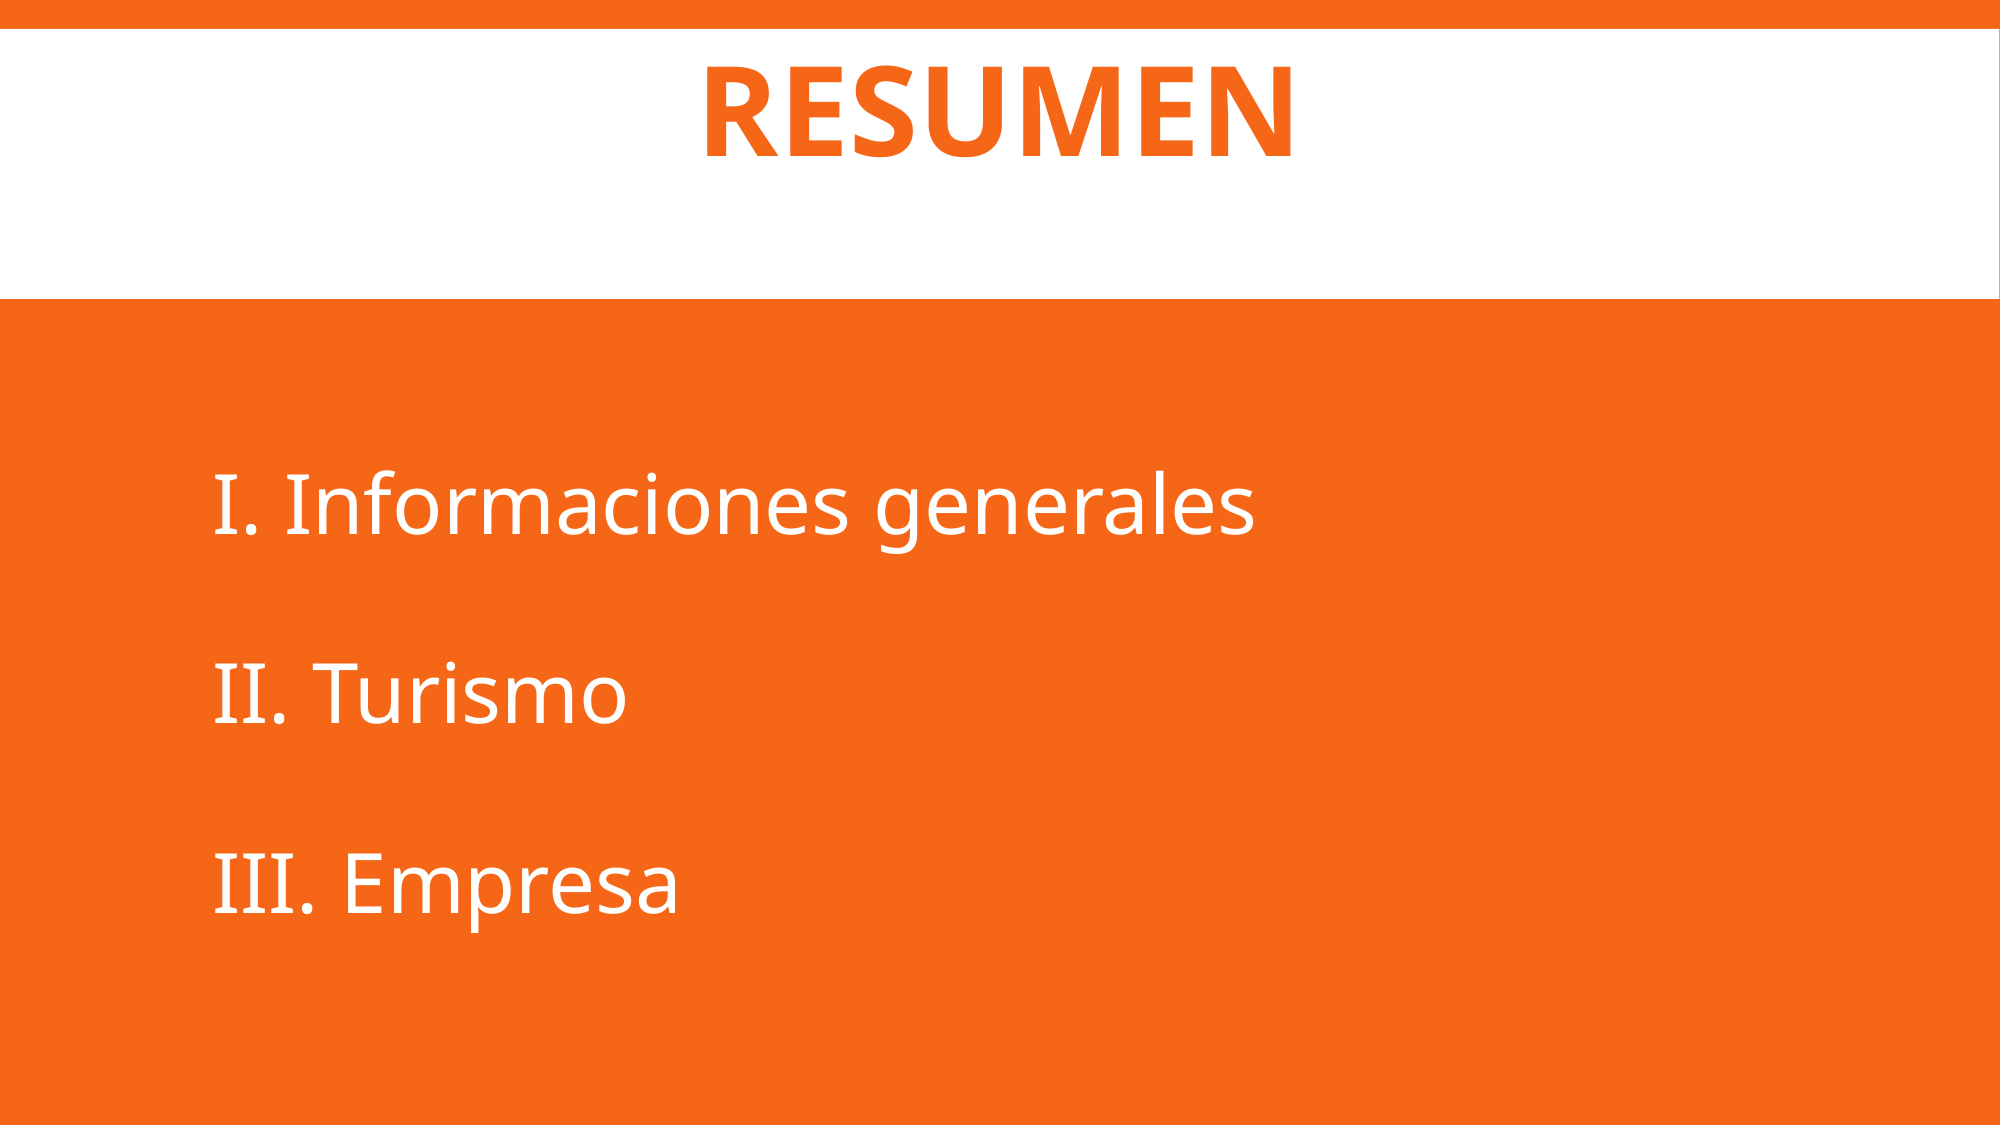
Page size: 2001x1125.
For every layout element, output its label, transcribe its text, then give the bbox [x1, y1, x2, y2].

list I. Informaciones generales II. Turismo III. Empresa [197, 329, 1803, 1020]
title RESUMEN [197, 46, 1803, 295]
